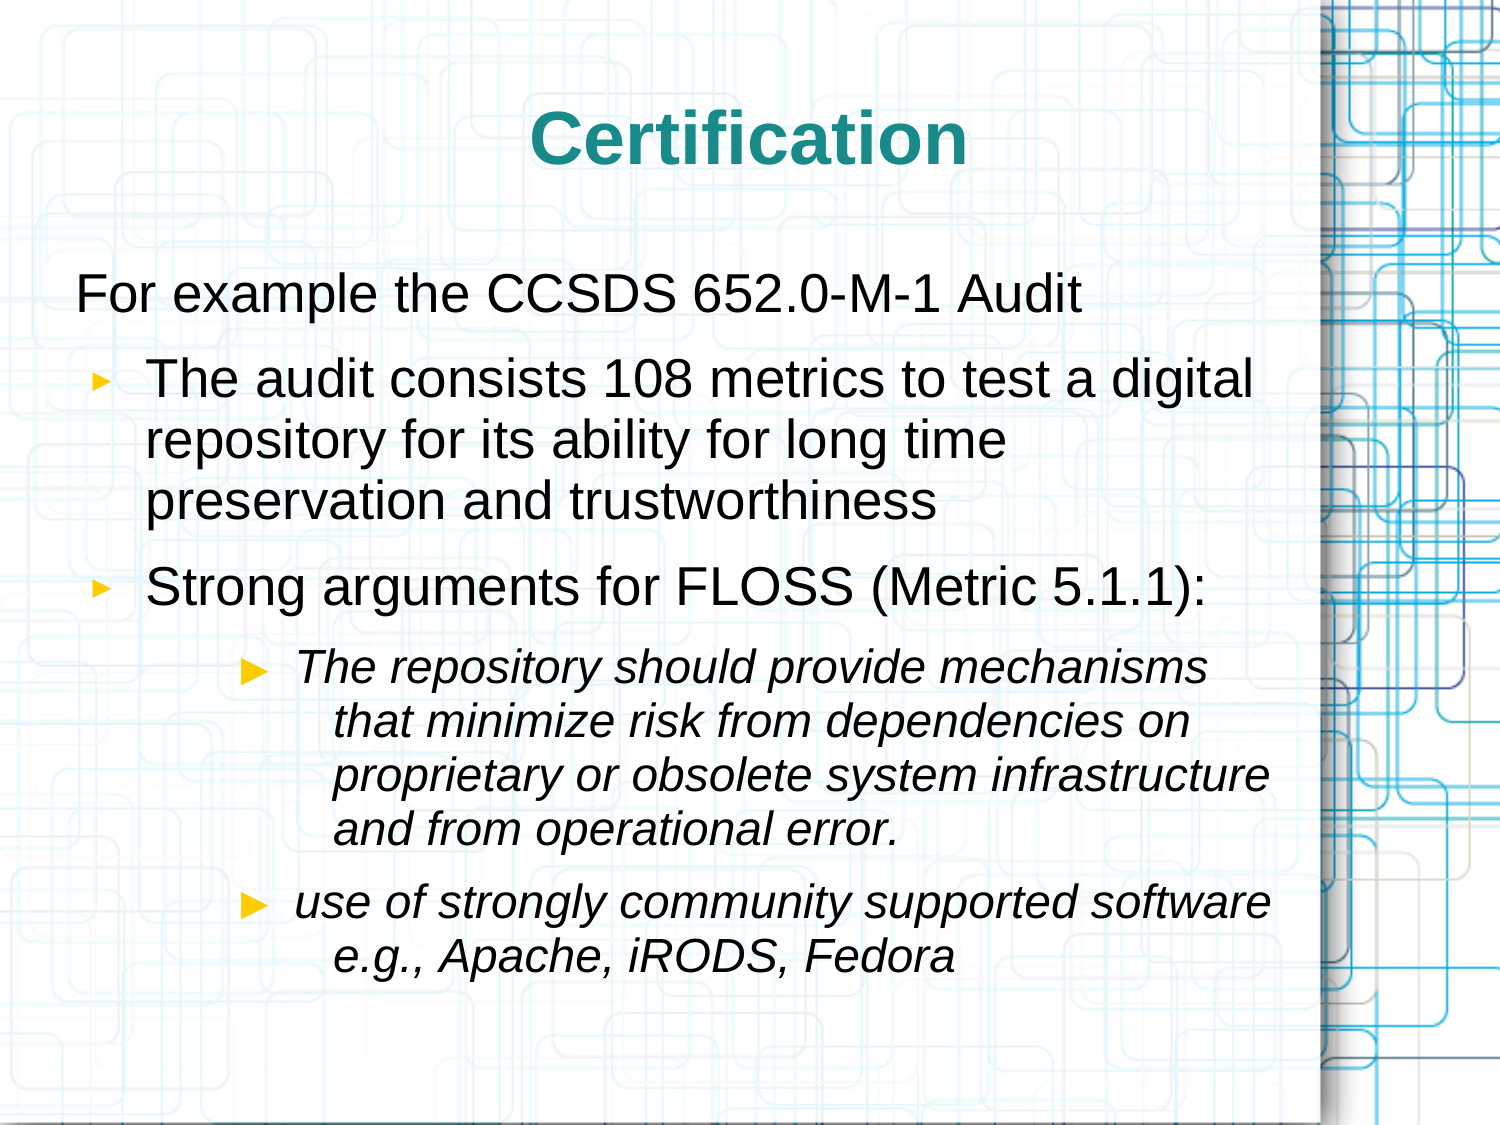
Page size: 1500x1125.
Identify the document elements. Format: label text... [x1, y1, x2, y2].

list For example the CCSDS 652.0-M-1 Audit The audit consists 108 metrics to test a digital repository for its ability for long time preservation and trustworthiness Strong arguments for FLOSS (Metric 5.1.1): The repository should provide mechanisms that minimize risk from dependencies on proprietary or obsolete system infrastructure and from operational error. use of strongly community supported software e.g., Apache, iRODS, Fedora [75, 263, 1286, 1006]
picture [0, 0, 1500, 1125]
title Certification [75, 68, 1425, 210]
